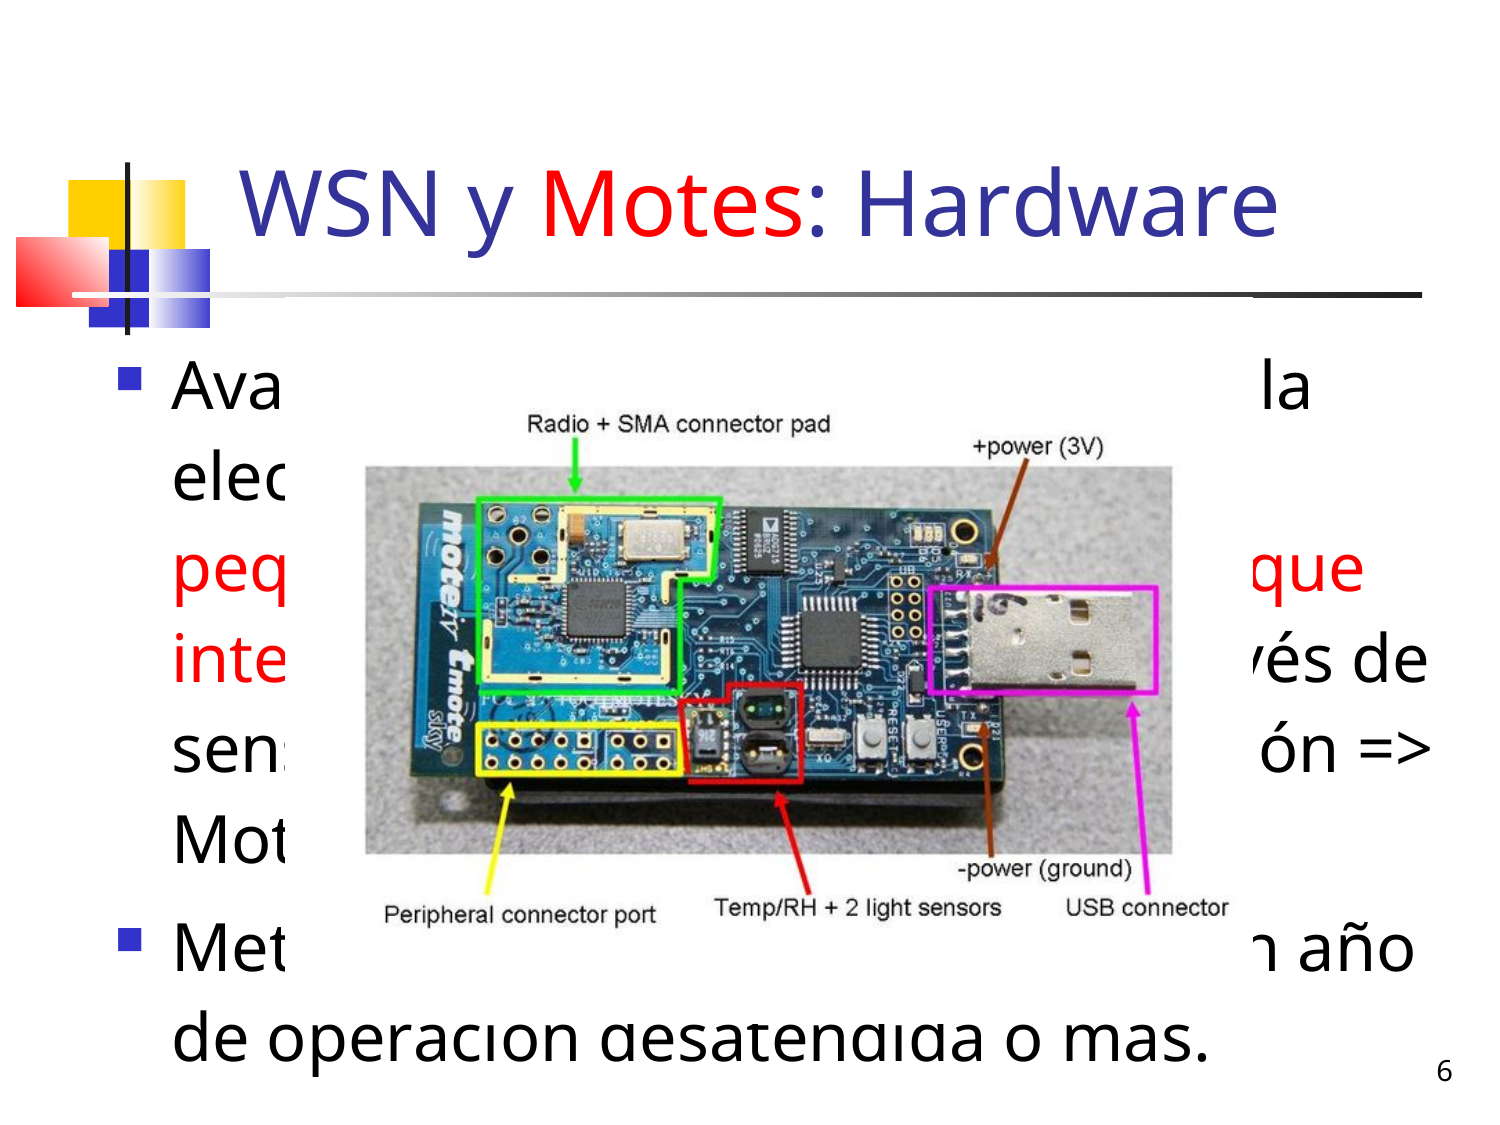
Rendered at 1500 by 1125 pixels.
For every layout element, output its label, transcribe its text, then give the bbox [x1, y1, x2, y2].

list Avances en redes e integración de la electrónica permiten crear nodos pequeños, flexibles, de bajo costo que interactúan con su ambiente a través de sensores, actuadores y comunicación => Motes Meta en consumo energético => un año de operación desatendida o más. [1253, 331, 1469, 1007]
text_box <number> [1155, 1024, 1468, 1100]
list Avances en redes e integración de la electrónica permiten crear nodos pequeños, flexibles, de bajo costo que interactúan con su ambiente a través de sensores, actuadores y comunicación => Motes Meta en consumo energético => un año de operación desatendida o más. [99, 331, 285, 1007]
picture [285, 297, 1253, 1024]
title WSN y Motes: Hardware [223, 30, 1310, 271]
